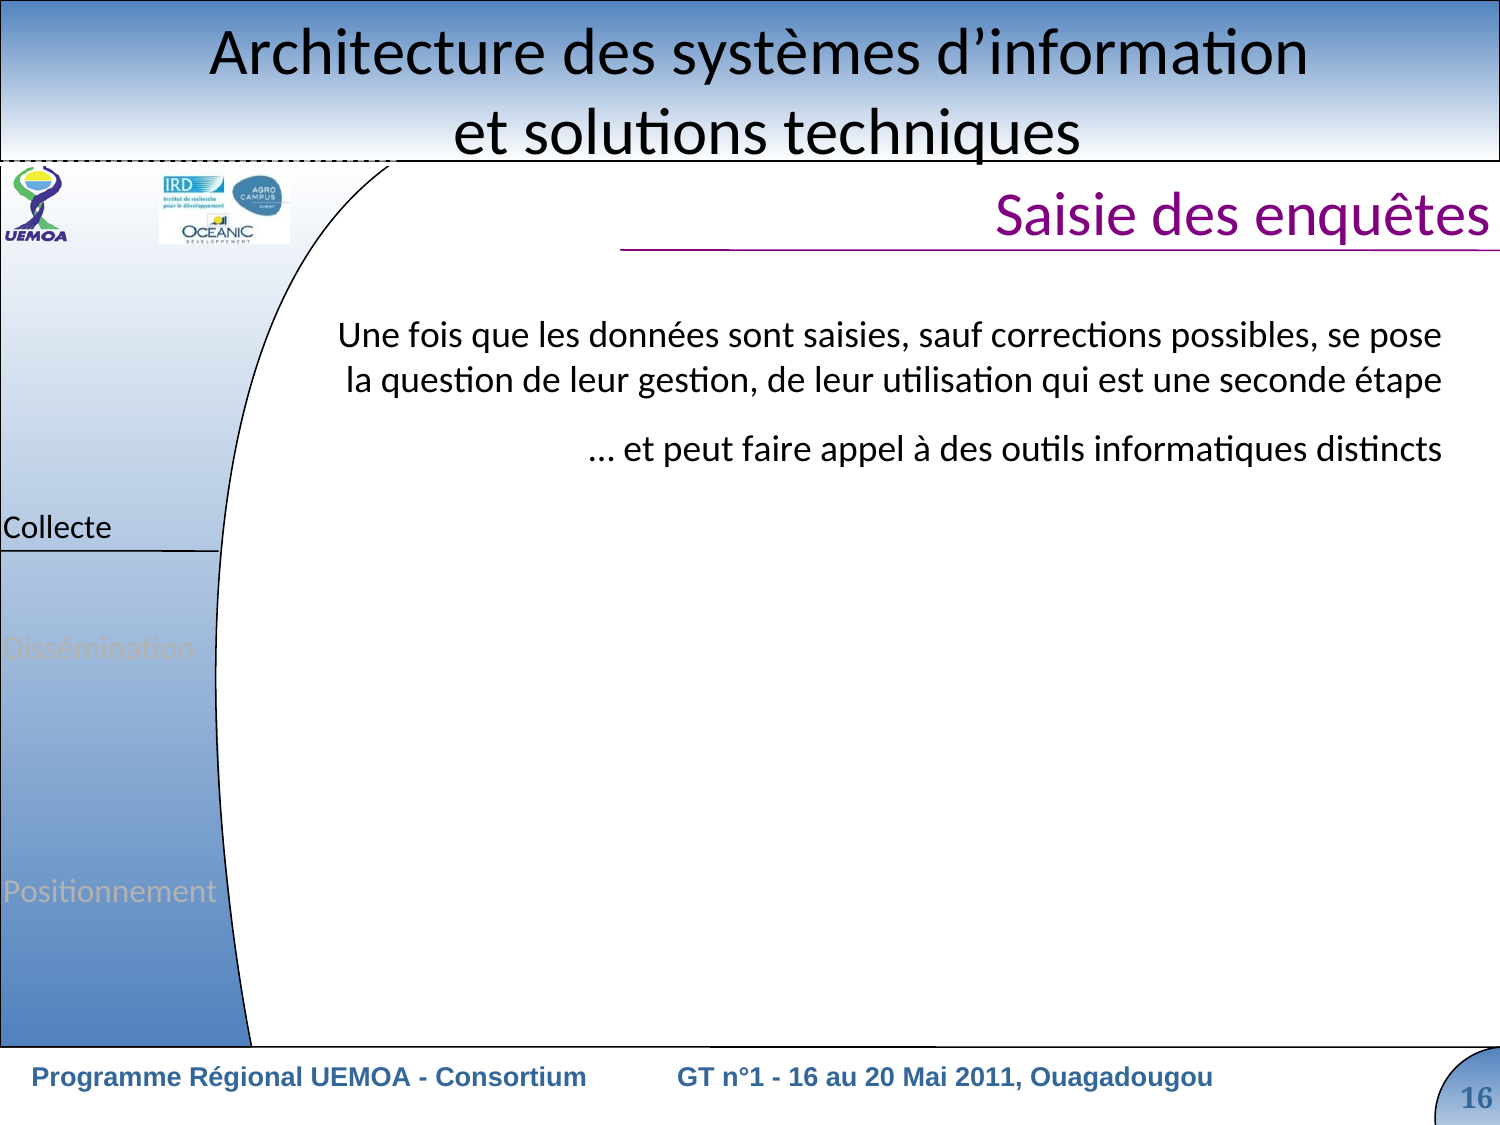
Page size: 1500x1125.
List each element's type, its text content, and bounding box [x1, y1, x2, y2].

text_box Saisie des enquêtes [265, 165, 1500, 256]
text_box Collecte Dissémination Positionnement [0, 497, 314, 1039]
text_box Architecture des systèmes d’information et solutions techniques [53, 0, 1483, 161]
text_box Une fois que les données sont saisies, sauf corrections possibles, se pose la question de leur gestion, de leur utilisation qui est une seconde étape … et peut faire appel à des outils informatiques distincts [312, 302, 1459, 477]
picture [159, 173, 265, 244]
picture [0, 166, 73, 244]
